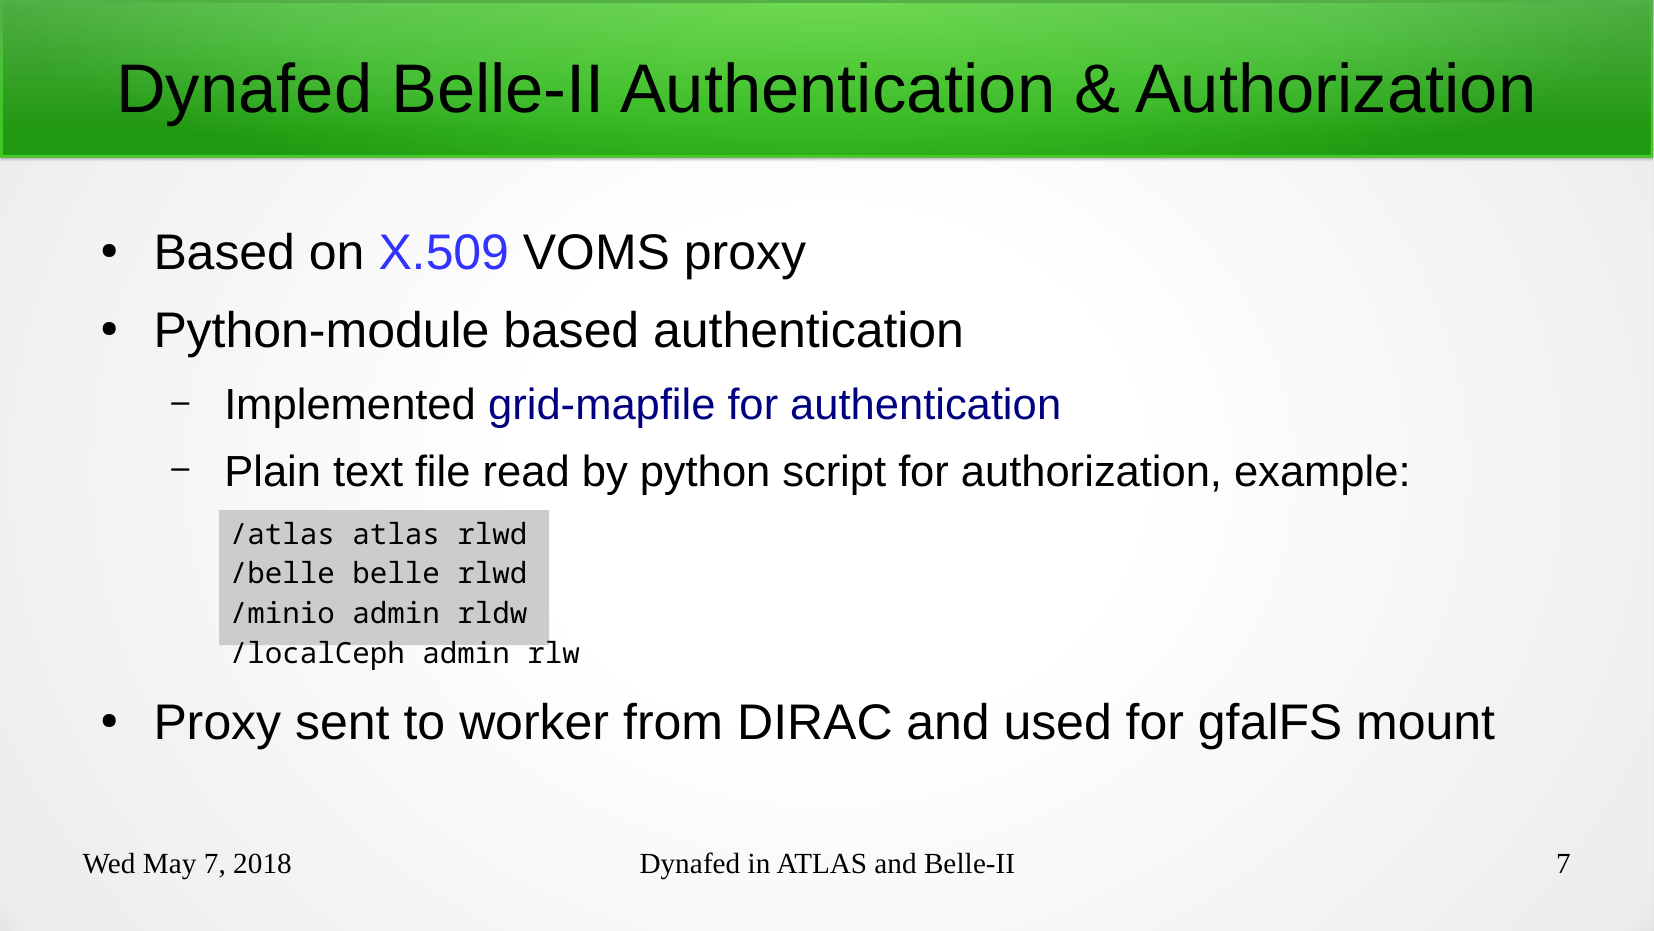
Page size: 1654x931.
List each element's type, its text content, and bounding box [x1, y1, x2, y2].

list Based on X.509 VOMS proxy Python-module based authentication Implemented grid-mapfile for authentication Plain text file read by python script for authorization, example: /atlas atlas rlwd /belle belle rlwd /minio admin rldw /localCeph admin rlw Proxy sent to worker from DIRAC and used for gfalFS mount [82, 224, 1571, 764]
title Dynafed Belle-II Authentication & Authorization [82, 35, 1571, 142]
